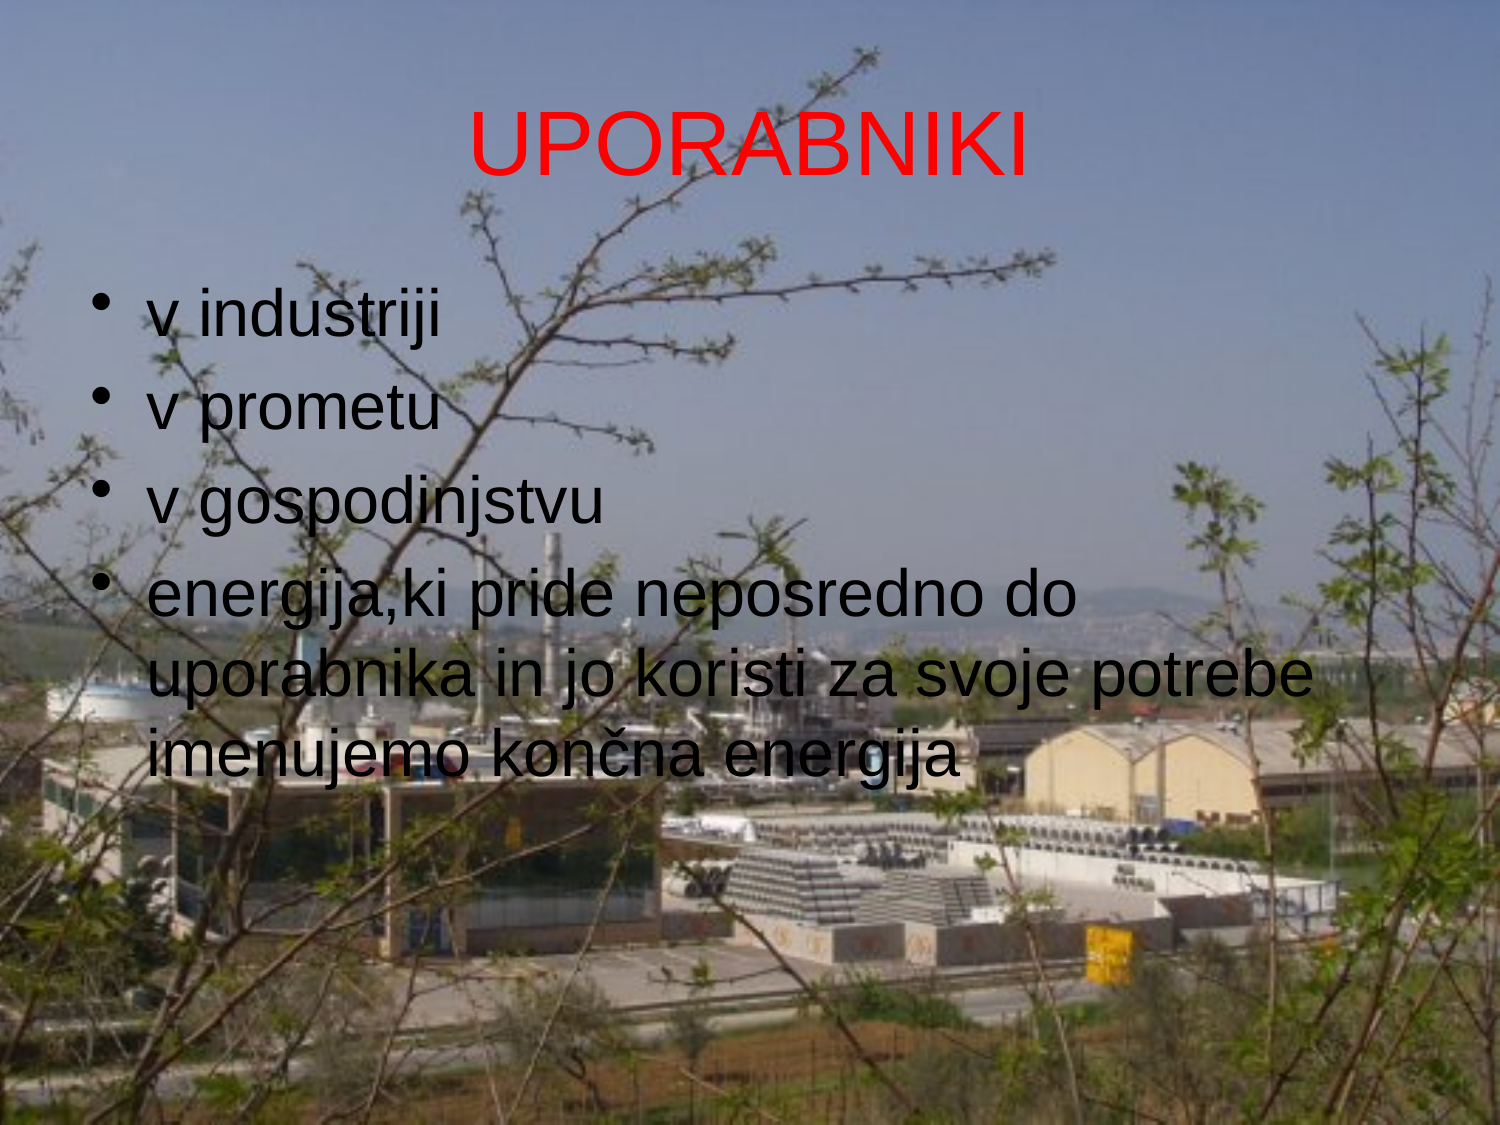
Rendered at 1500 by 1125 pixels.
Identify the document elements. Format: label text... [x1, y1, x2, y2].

list v industriji v prometu v gospodinjstvu energija,ki pride neposredno do uporabnika in jo koristi za svoje potrebe imenujemo končna energija [75, 262, 1425, 1005]
picture [0, 0, 1500, 1125]
title UPORABNIKI [75, 45, 1425, 233]
